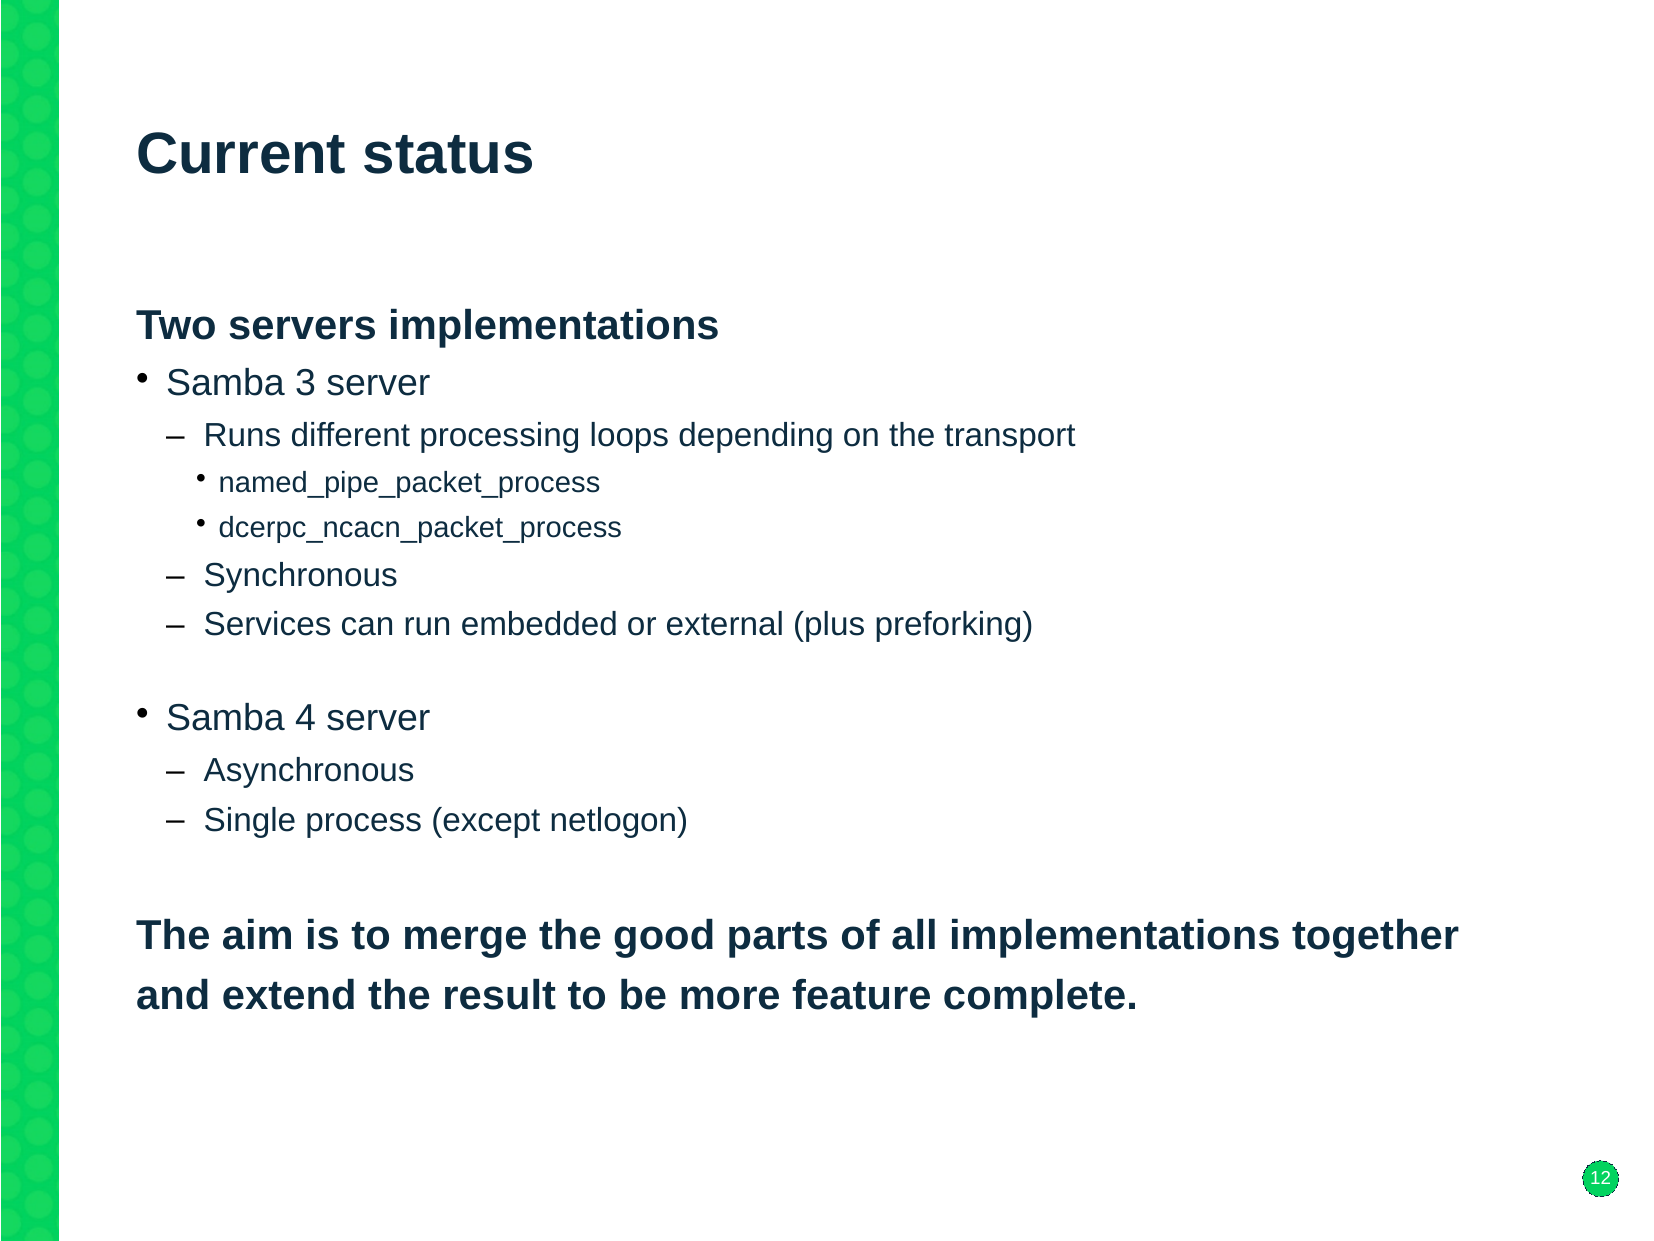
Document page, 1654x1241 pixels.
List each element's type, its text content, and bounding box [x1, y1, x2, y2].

list Two servers implementations Samba 3 server Runs different processing loops depending on the transport named_pipe_packet_process dcerpc_ncacn_packet_process Synchronous Services can run embedded or external (plus preforking) Samba 4 server Asynchronous Single process (except netlogon) The aim is to merge the good parts of all implementations together and extend the result to be more feature complete. [121, 290, 1531, 1100]
title Current status [121, 49, 1531, 257]
picture [1, 0, 59, 1241]
